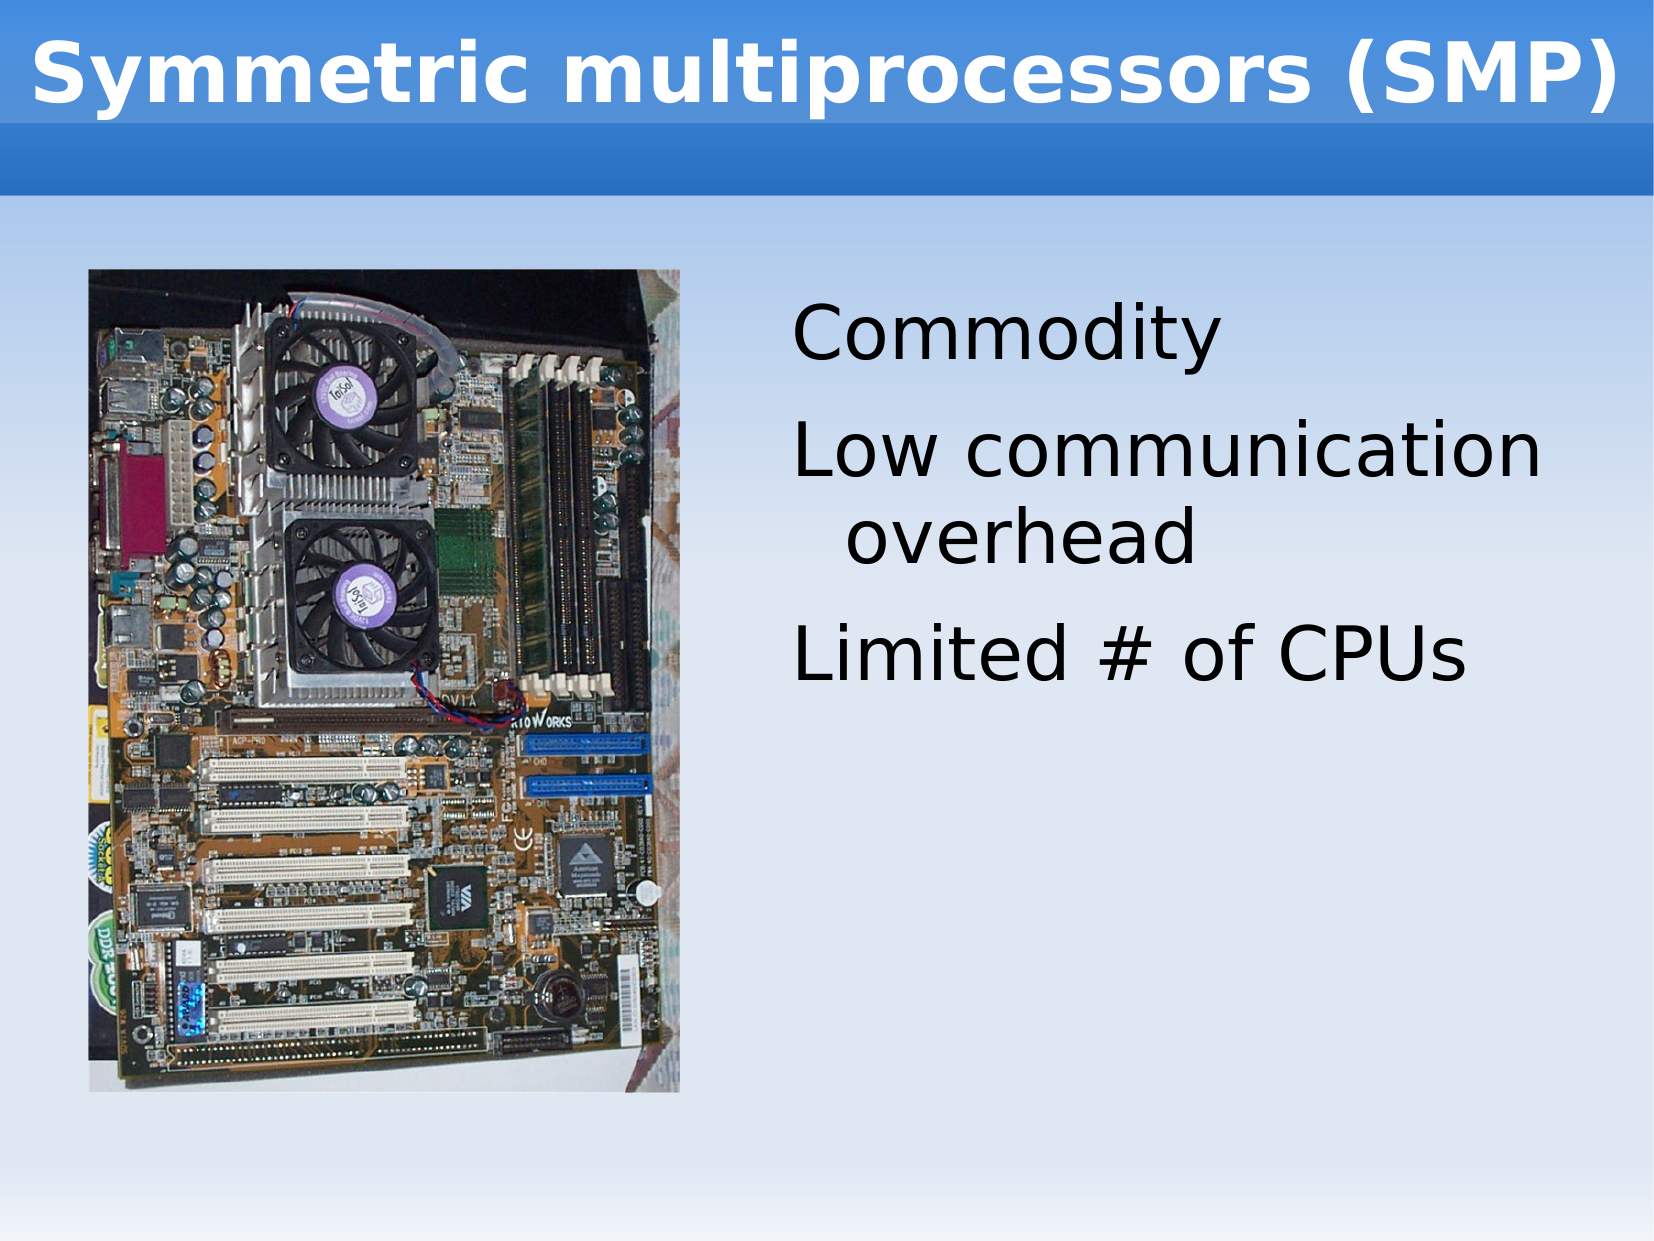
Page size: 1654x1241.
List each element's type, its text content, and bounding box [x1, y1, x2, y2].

picture [0, 0, 1654, 1241]
list Commodity Low communication overhead Limited # of CPUs [750, 290, 1595, 699]
title Symmetric multiprocessors (SMP) [29, 0, 1625, 149]
